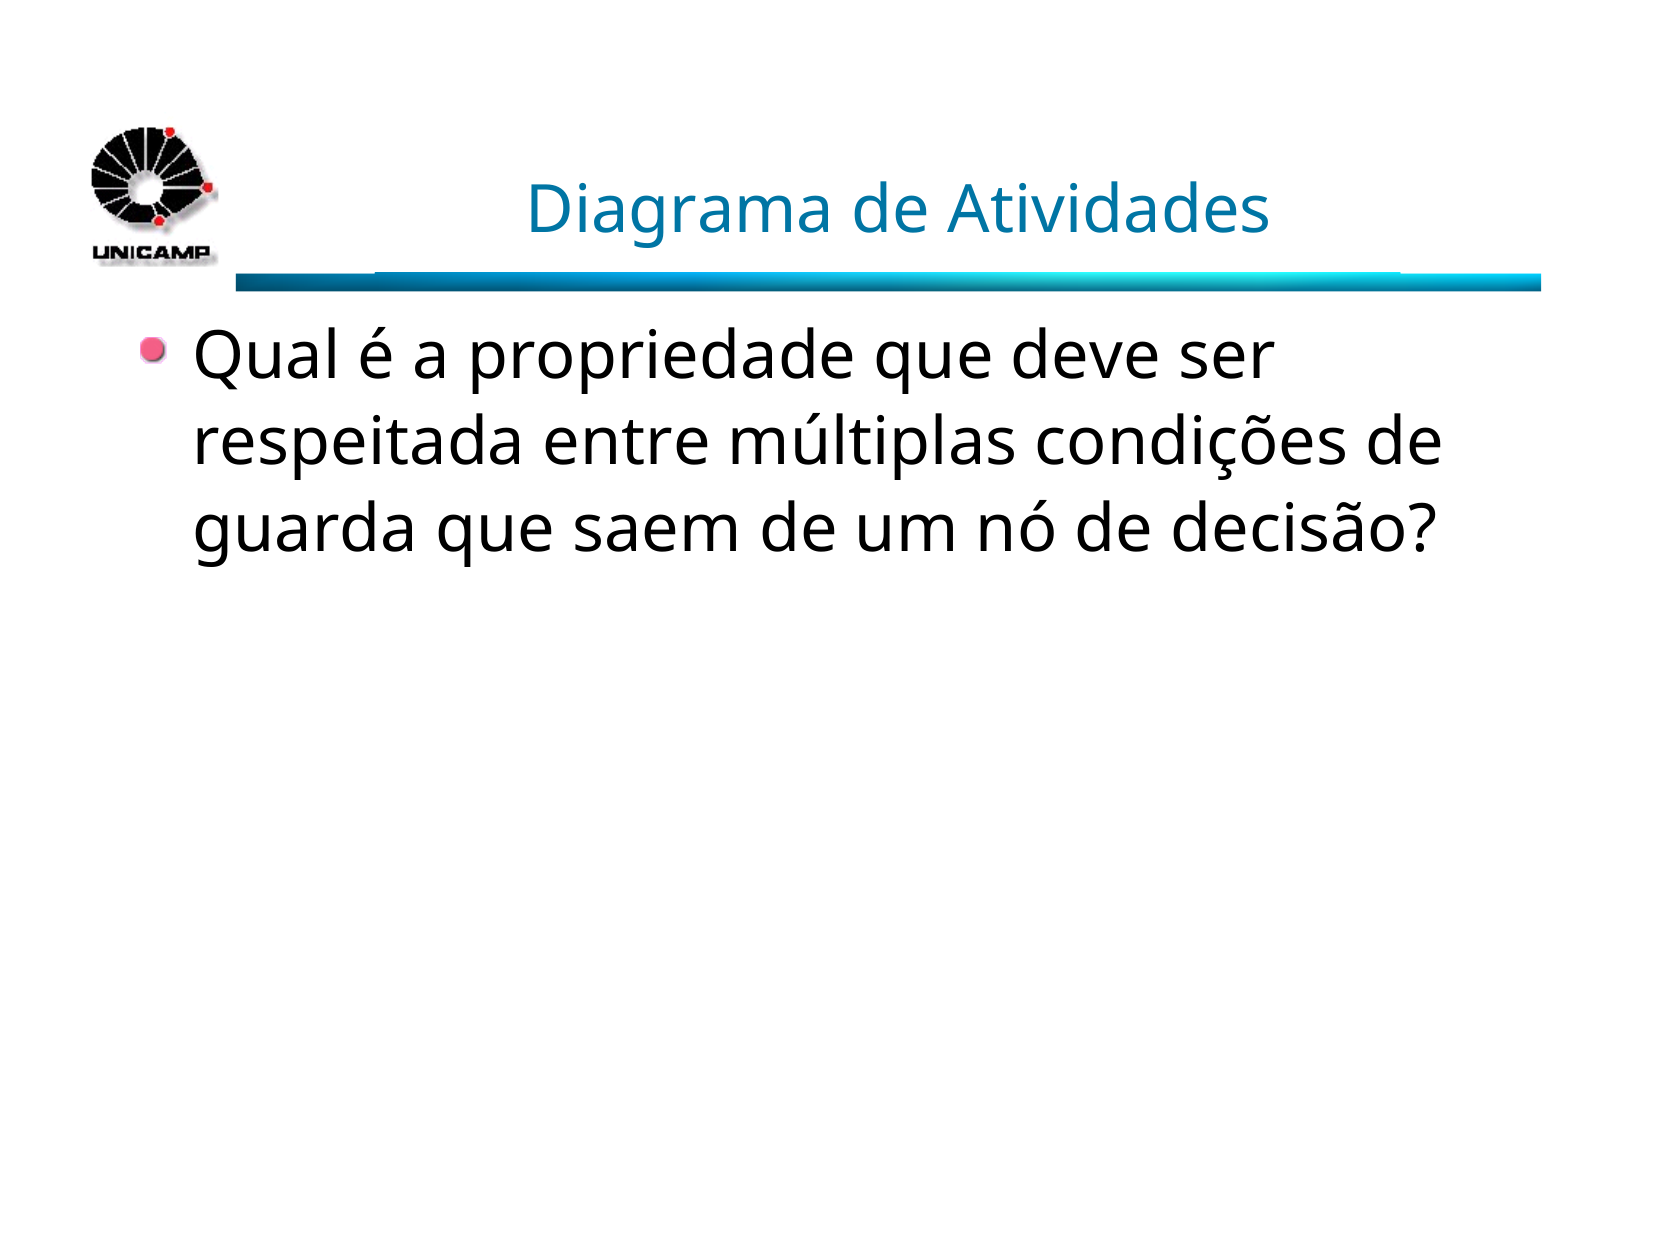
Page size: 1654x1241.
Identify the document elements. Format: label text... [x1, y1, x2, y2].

title Diagrama de Atividades [264, 42, 1534, 250]
list Qual é a propriedade que deve ser respeitada entre múltiplas condições de guarda que saem de um nó de decisão? [121, 309, 1534, 1182]
picture [125, 272, 1654, 295]
